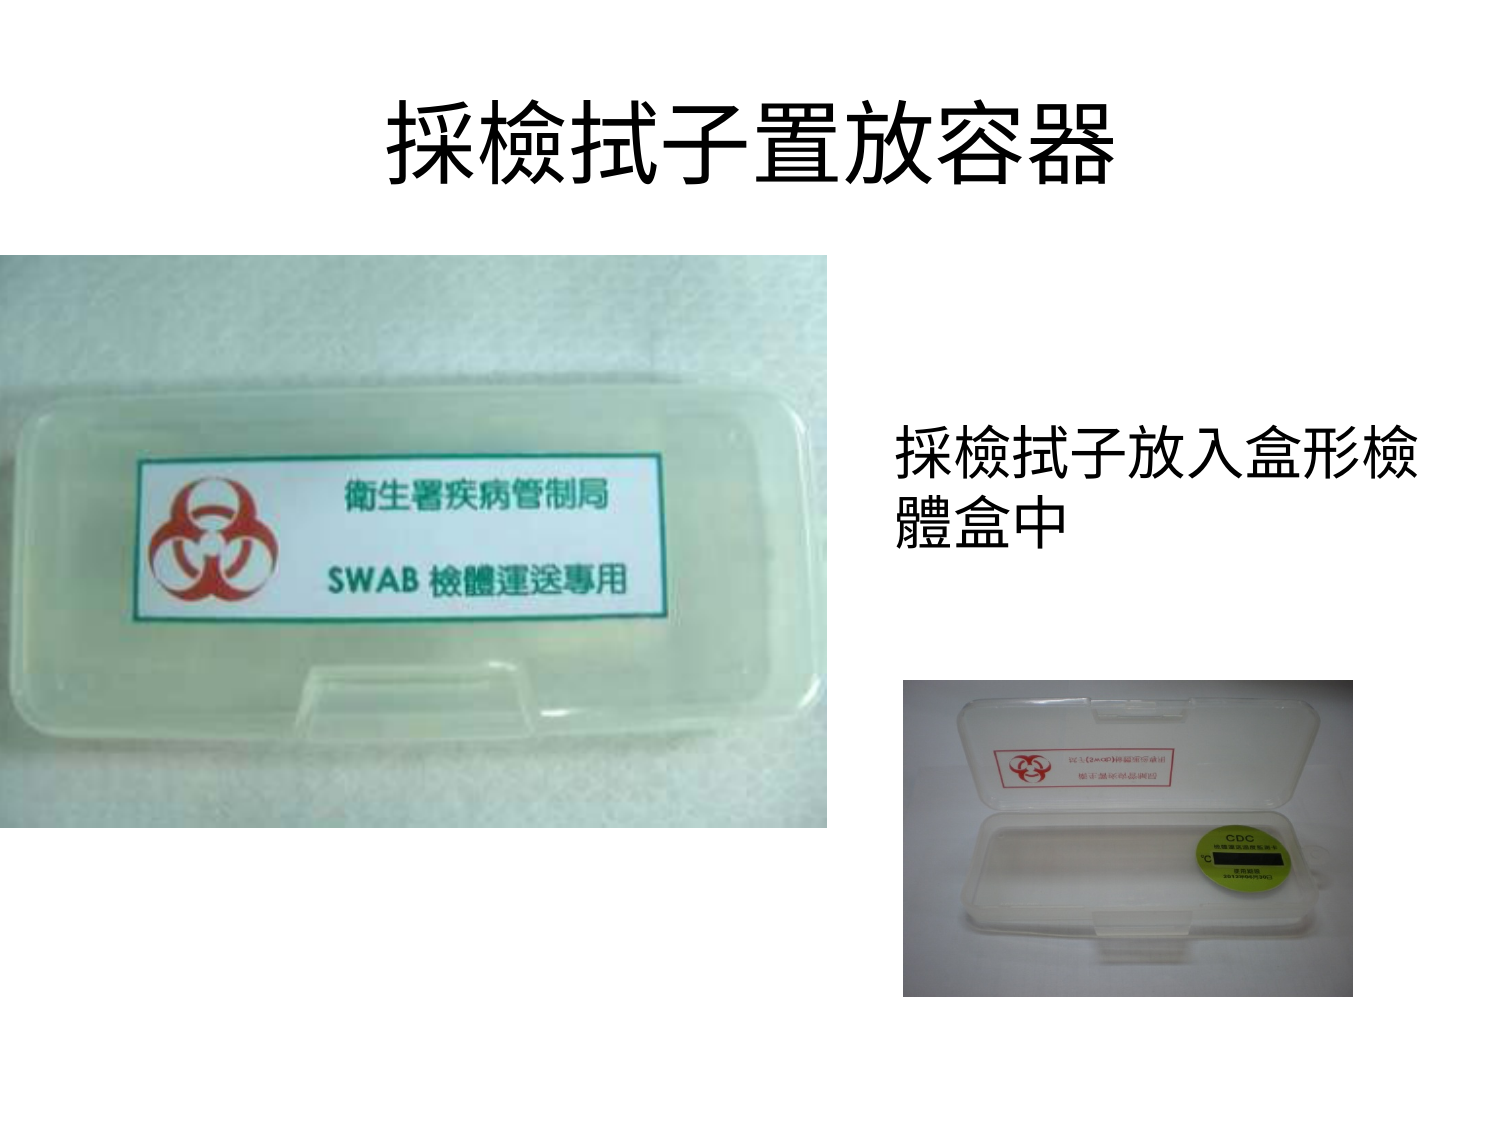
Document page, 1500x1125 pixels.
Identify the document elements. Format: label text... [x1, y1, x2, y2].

picture [903, 680, 1353, 997]
picture [0, 255, 827, 828]
text_box 採檢拭子放入盒形檢體盒中 [879, 408, 1447, 565]
title 採檢拭子置放容器 [76, 78, 1427, 266]
